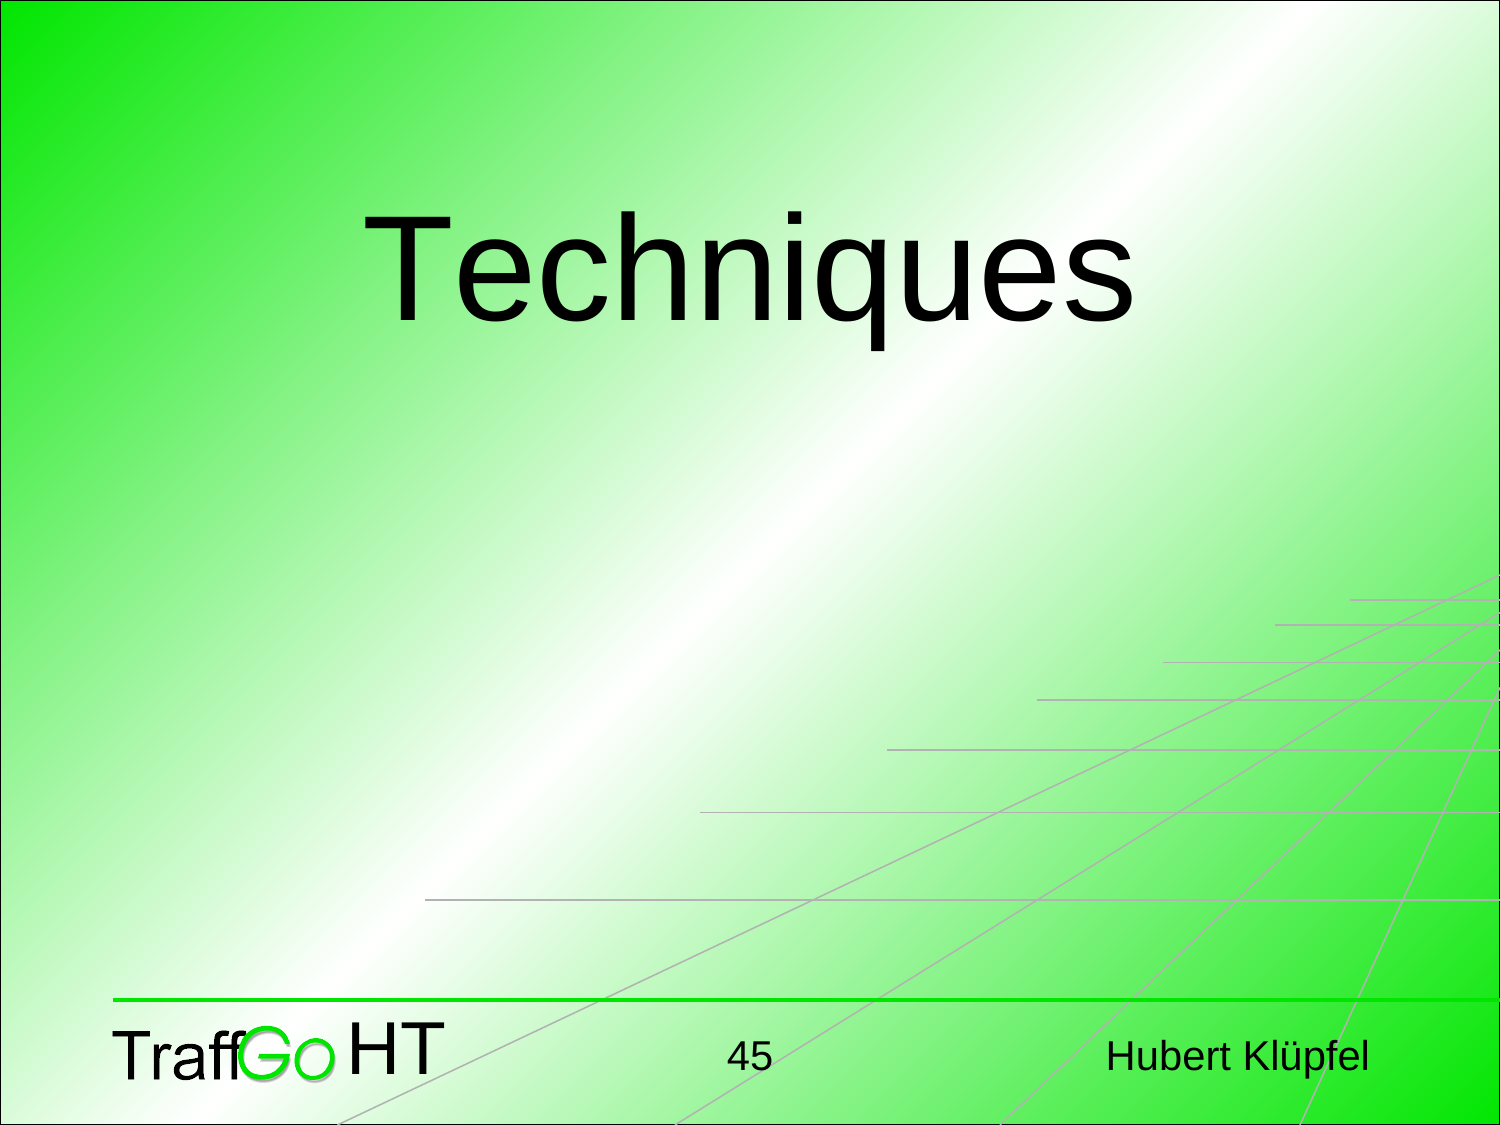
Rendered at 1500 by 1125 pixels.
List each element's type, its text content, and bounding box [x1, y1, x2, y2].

picture [112, 1024, 338, 1085]
title Techniques [112, 99, 1388, 438]
